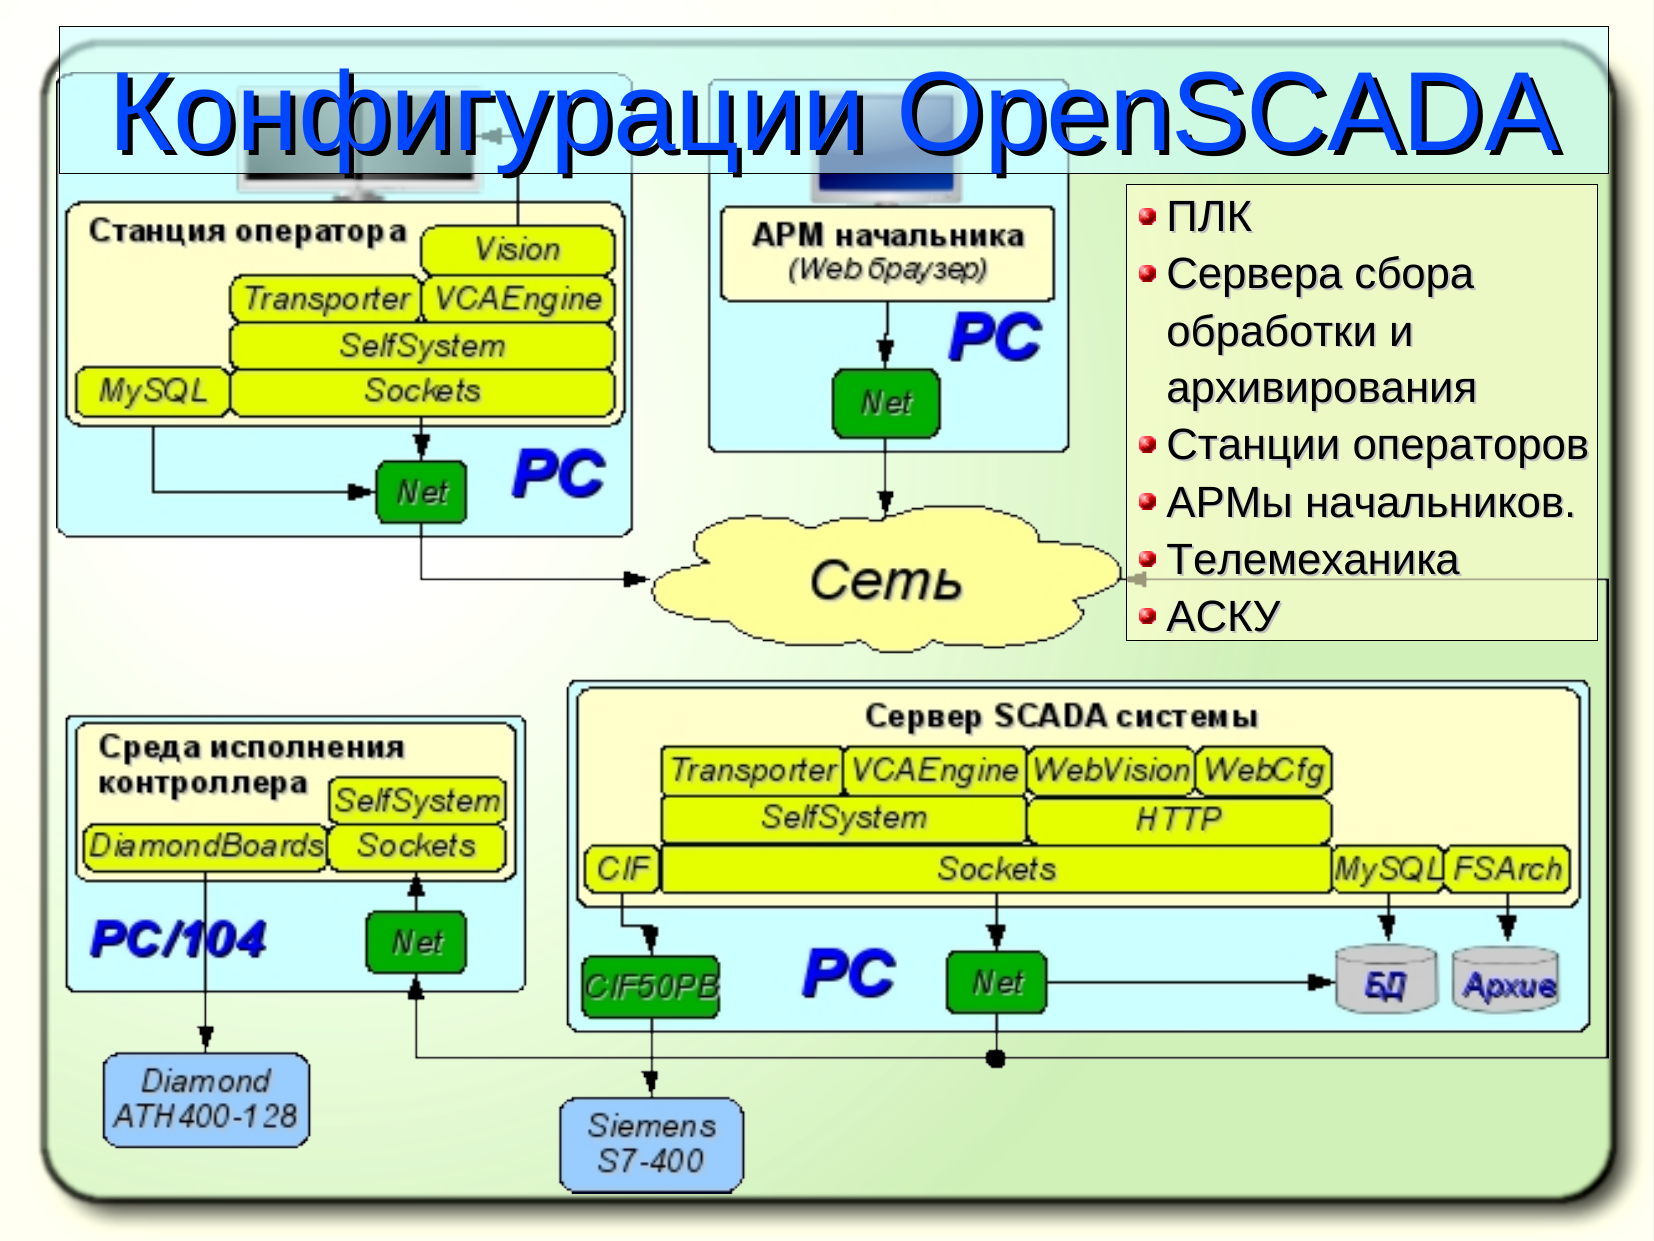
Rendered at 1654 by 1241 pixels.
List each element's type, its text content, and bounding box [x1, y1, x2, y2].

title Конфигурации OpenSCADA [59, 37, 1609, 164]
picture [56, 72, 1609, 1194]
list ПЛК Сервера сбора обработки и архивирования Станции операторов АРМы начальников. Телемеханика АСКУ [1126, 184, 1598, 633]
